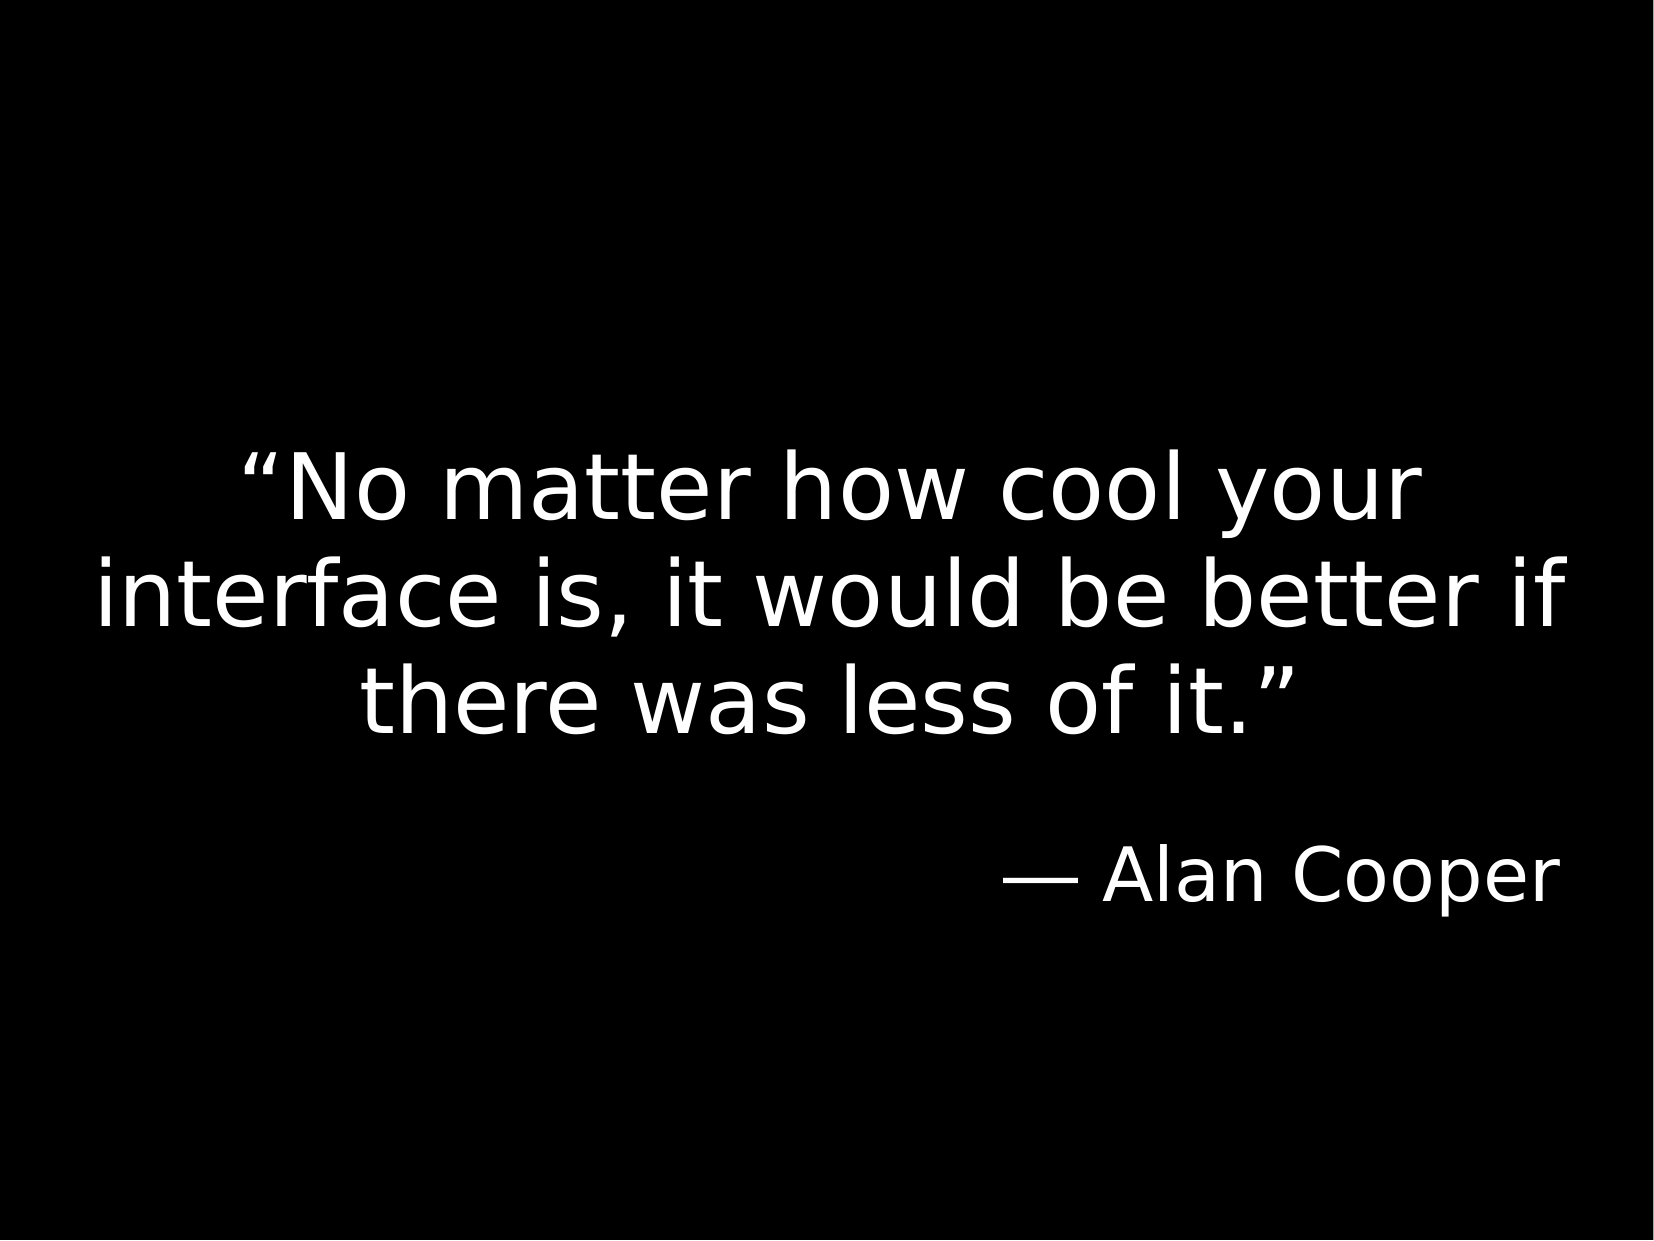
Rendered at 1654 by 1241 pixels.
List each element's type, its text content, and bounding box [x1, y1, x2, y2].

title “No matter how cool your interface is, it would be better if there was less of it.” [86, 434, 1576, 756]
text_box ― Alan Cooper [825, 825, 1576, 928]
